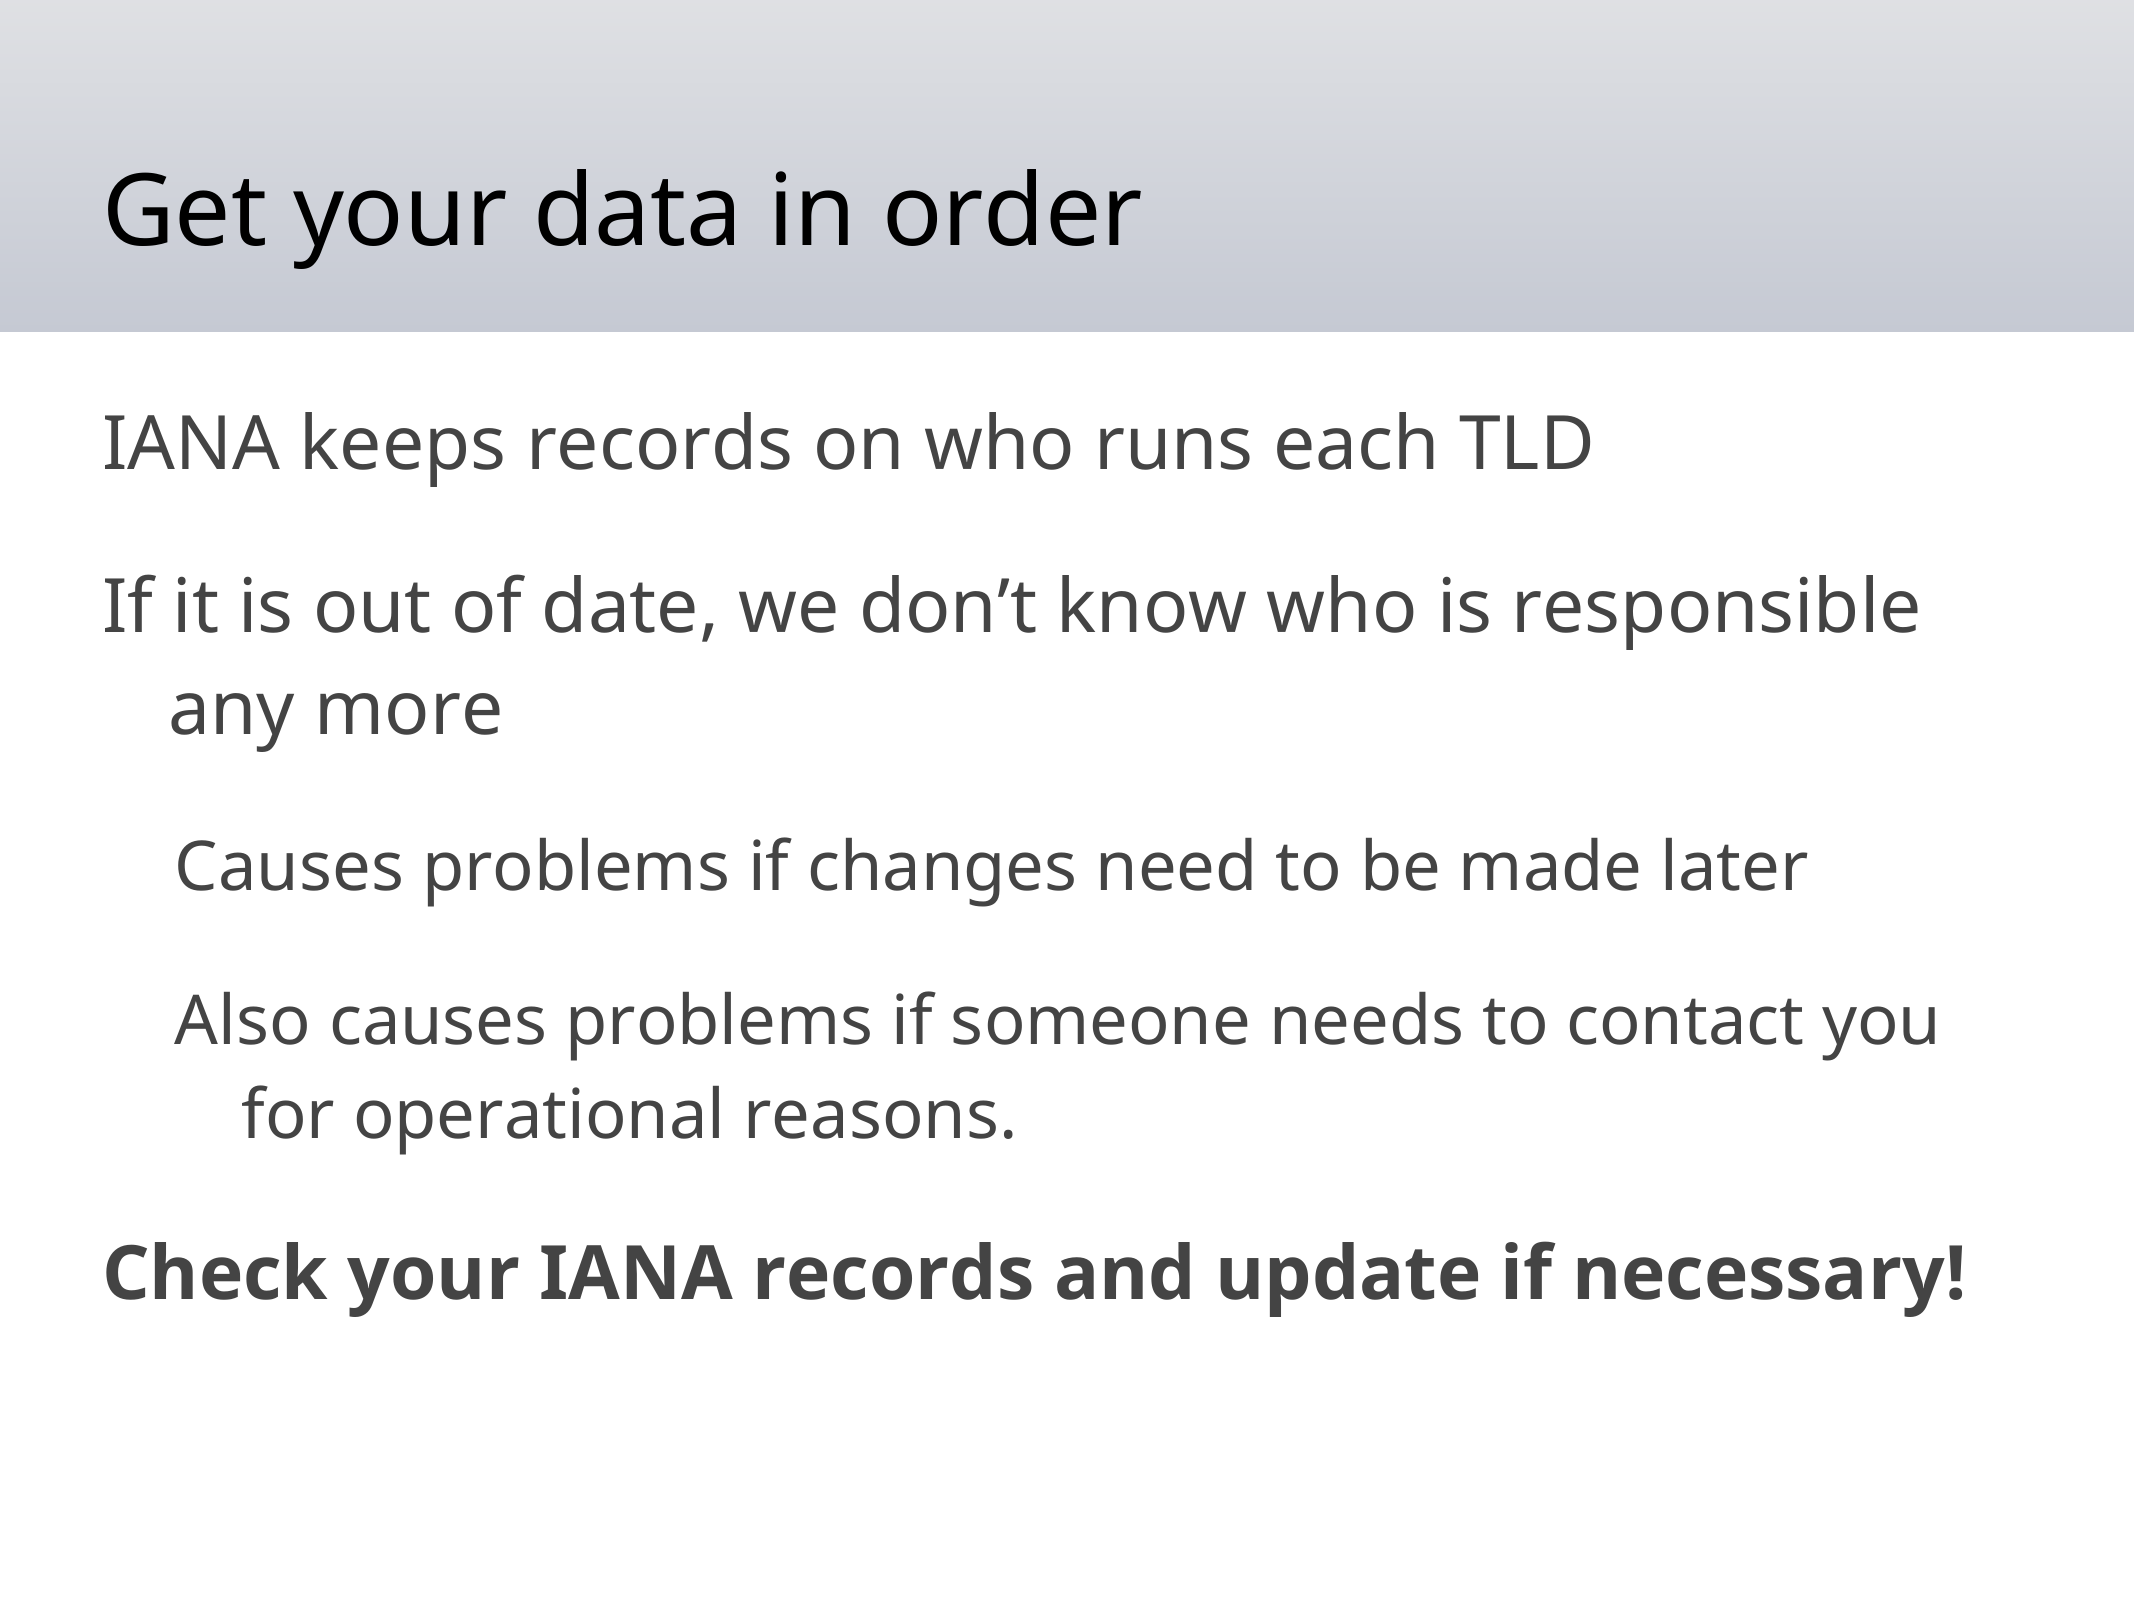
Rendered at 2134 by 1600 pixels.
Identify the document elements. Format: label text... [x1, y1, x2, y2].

text_box [0, 0, 2134, 332]
list IANA keeps records on who runs each TLD If it is out of date, we don’t know who is responsible any more Causes problems if changes need to be made later Also causes problems if someone needs to contact you for operational reasons. Check your IANA records and update if necessary! [93, 381, 2040, 1459]
title Get your data in order [93, 54, 2040, 284]
